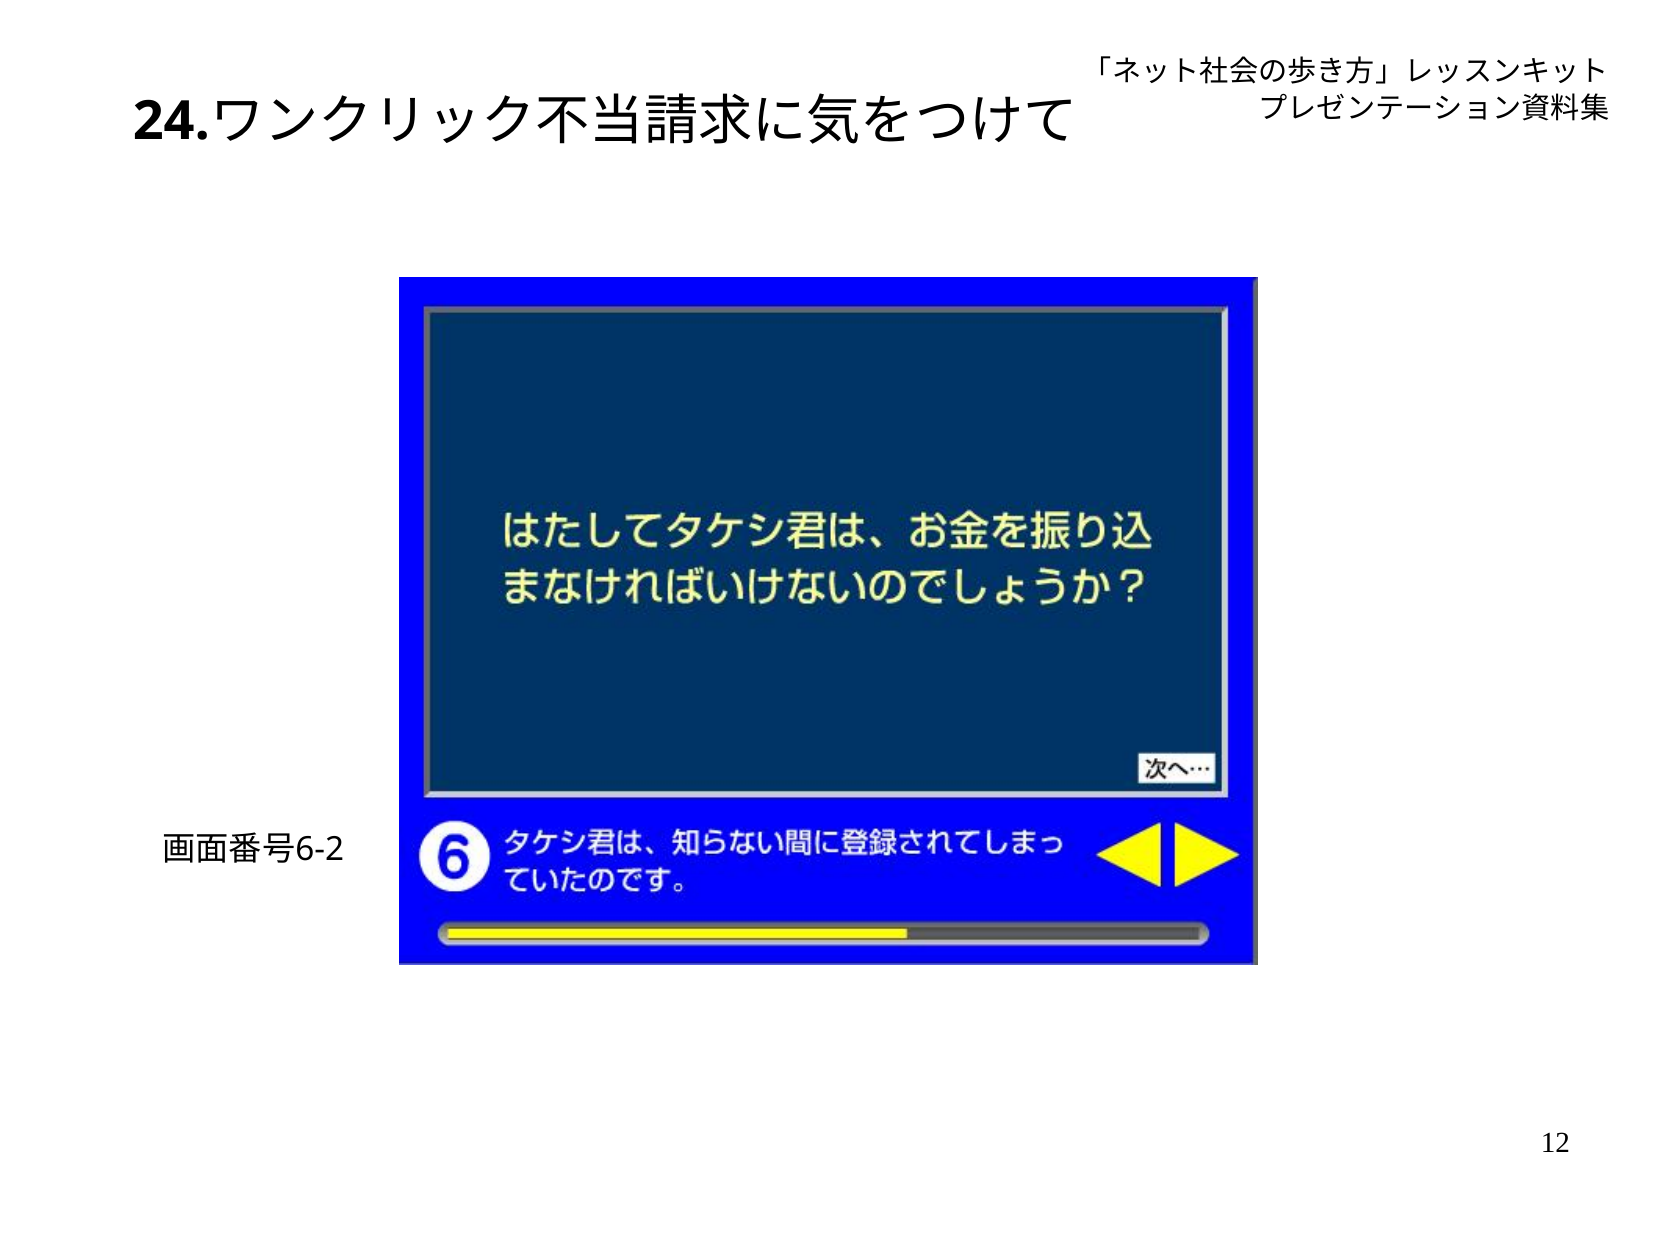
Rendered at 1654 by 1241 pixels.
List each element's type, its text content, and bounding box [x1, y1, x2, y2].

text_box 画面番号6-2 [147, 826, 384, 875]
picture [399, 277, 1258, 965]
text_box 24.ワンクリック不当請求に気をつけて [118, 88, 1270, 158]
text_box 「ネット社会の歩き方」レッスンキット プレゼンテーション資料集 [1062, 44, 1625, 134]
